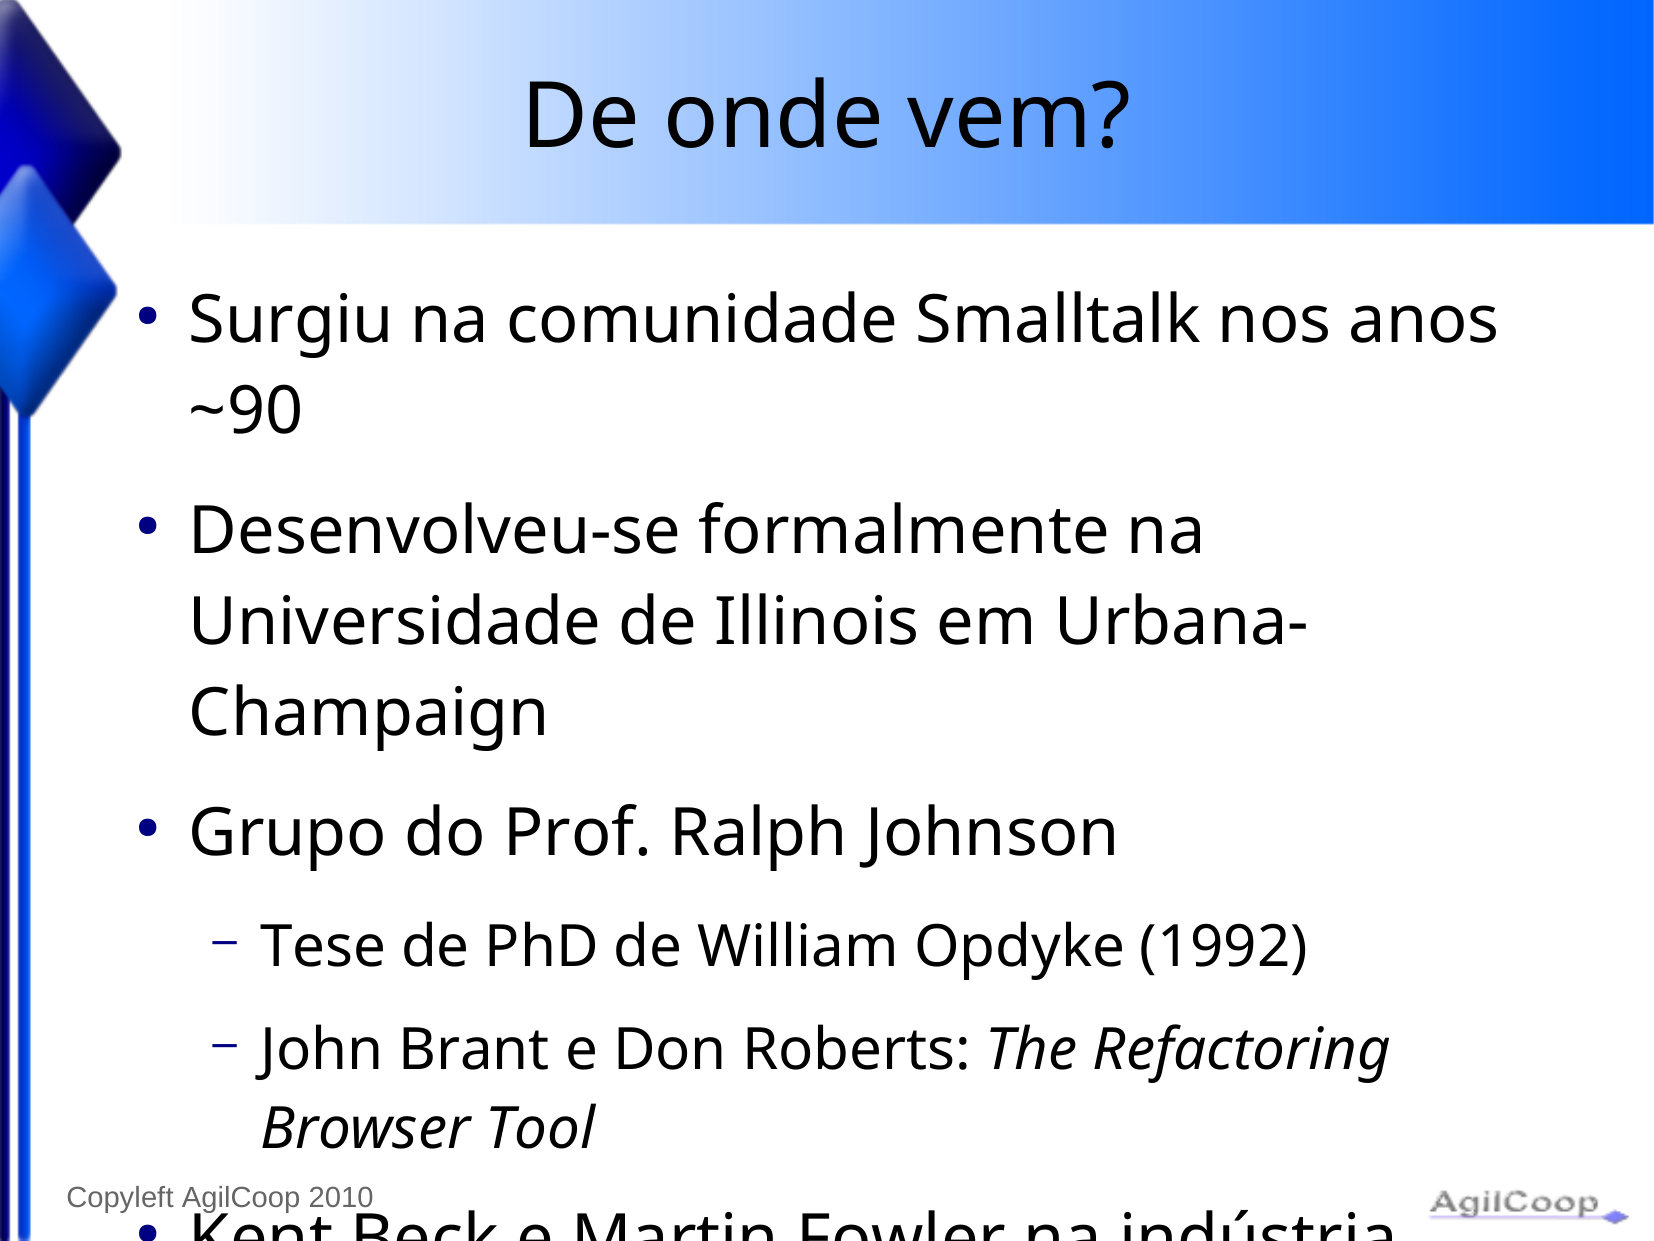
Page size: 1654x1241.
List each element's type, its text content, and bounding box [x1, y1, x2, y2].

picture [749, 1230, 767, 1241]
picture [1035, 1230, 1053, 1241]
picture [240, 1229, 258, 1240]
picture [951, 1229, 969, 1240]
list Surgiu na comunidade Smalltalk nos anos ~90 Desenvolveu-se formalmente na Universidade de Illinois em Urbana-Champaign Grupo do Prof. Ralph Johnson Tese de PhD de William Opdyke (1992) John Brant e Don Roberts: The Refactoring Browser Tool Kent Beck e Martin Fowler na indústria [118, 271, 1607, 1108]
picture [362, 1219, 382, 1234]
picture [403, 1229, 421, 1240]
picture [279, 1230, 297, 1241]
picture [583, 1221, 591, 1241]
title De onde vem? [82, 15, 1571, 208]
picture [611, 1221, 619, 1241]
picture [841, 1230, 862, 1241]
picture [1187, 1229, 1206, 1241]
picture [895, 1232, 900, 1241]
picture [526, 1229, 544, 1240]
picture [1148, 1230, 1166, 1241]
picture [0, 0, 1654, 1241]
